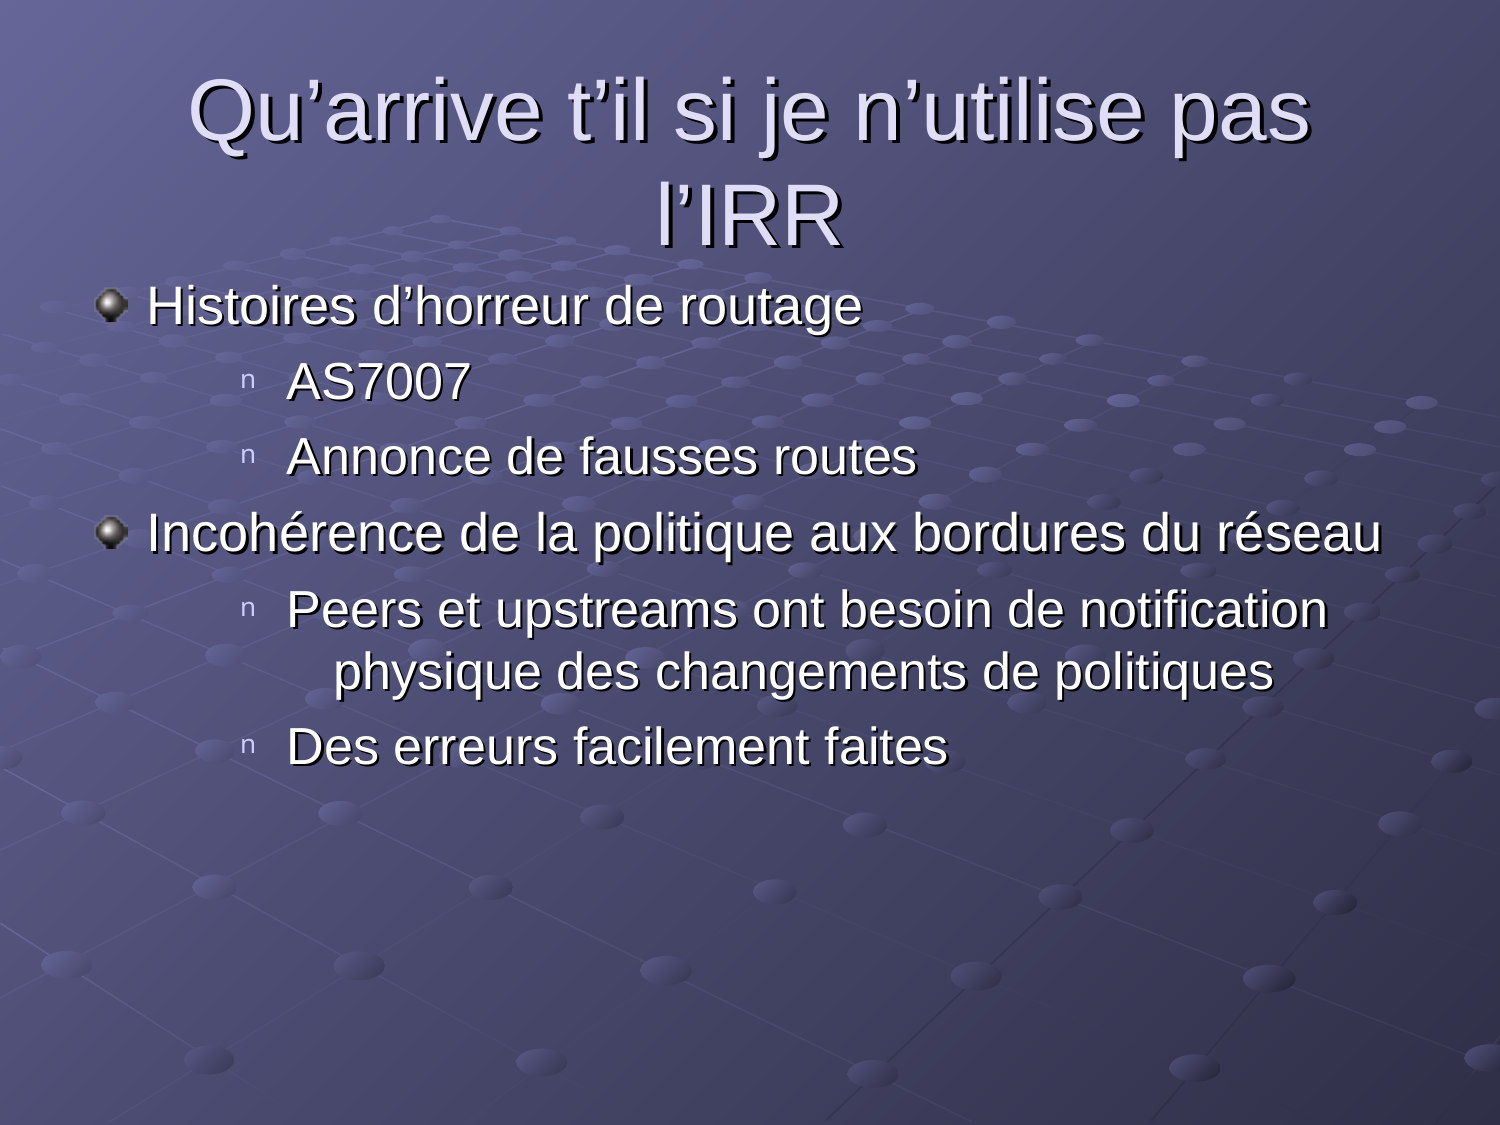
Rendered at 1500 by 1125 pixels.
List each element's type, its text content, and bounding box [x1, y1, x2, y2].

title Qu’arrive t’il si je n’utilise pas l’IRR [75, 45, 1426, 233]
list Histoires d’horreur de routage AS7007 Annonce de fausses routes Incohérence de la politique aux bordures du réseau Peers et upstreams ont besoin de notification physique des changements de politiques Des erreurs facilement faites [75, 262, 1426, 1007]
